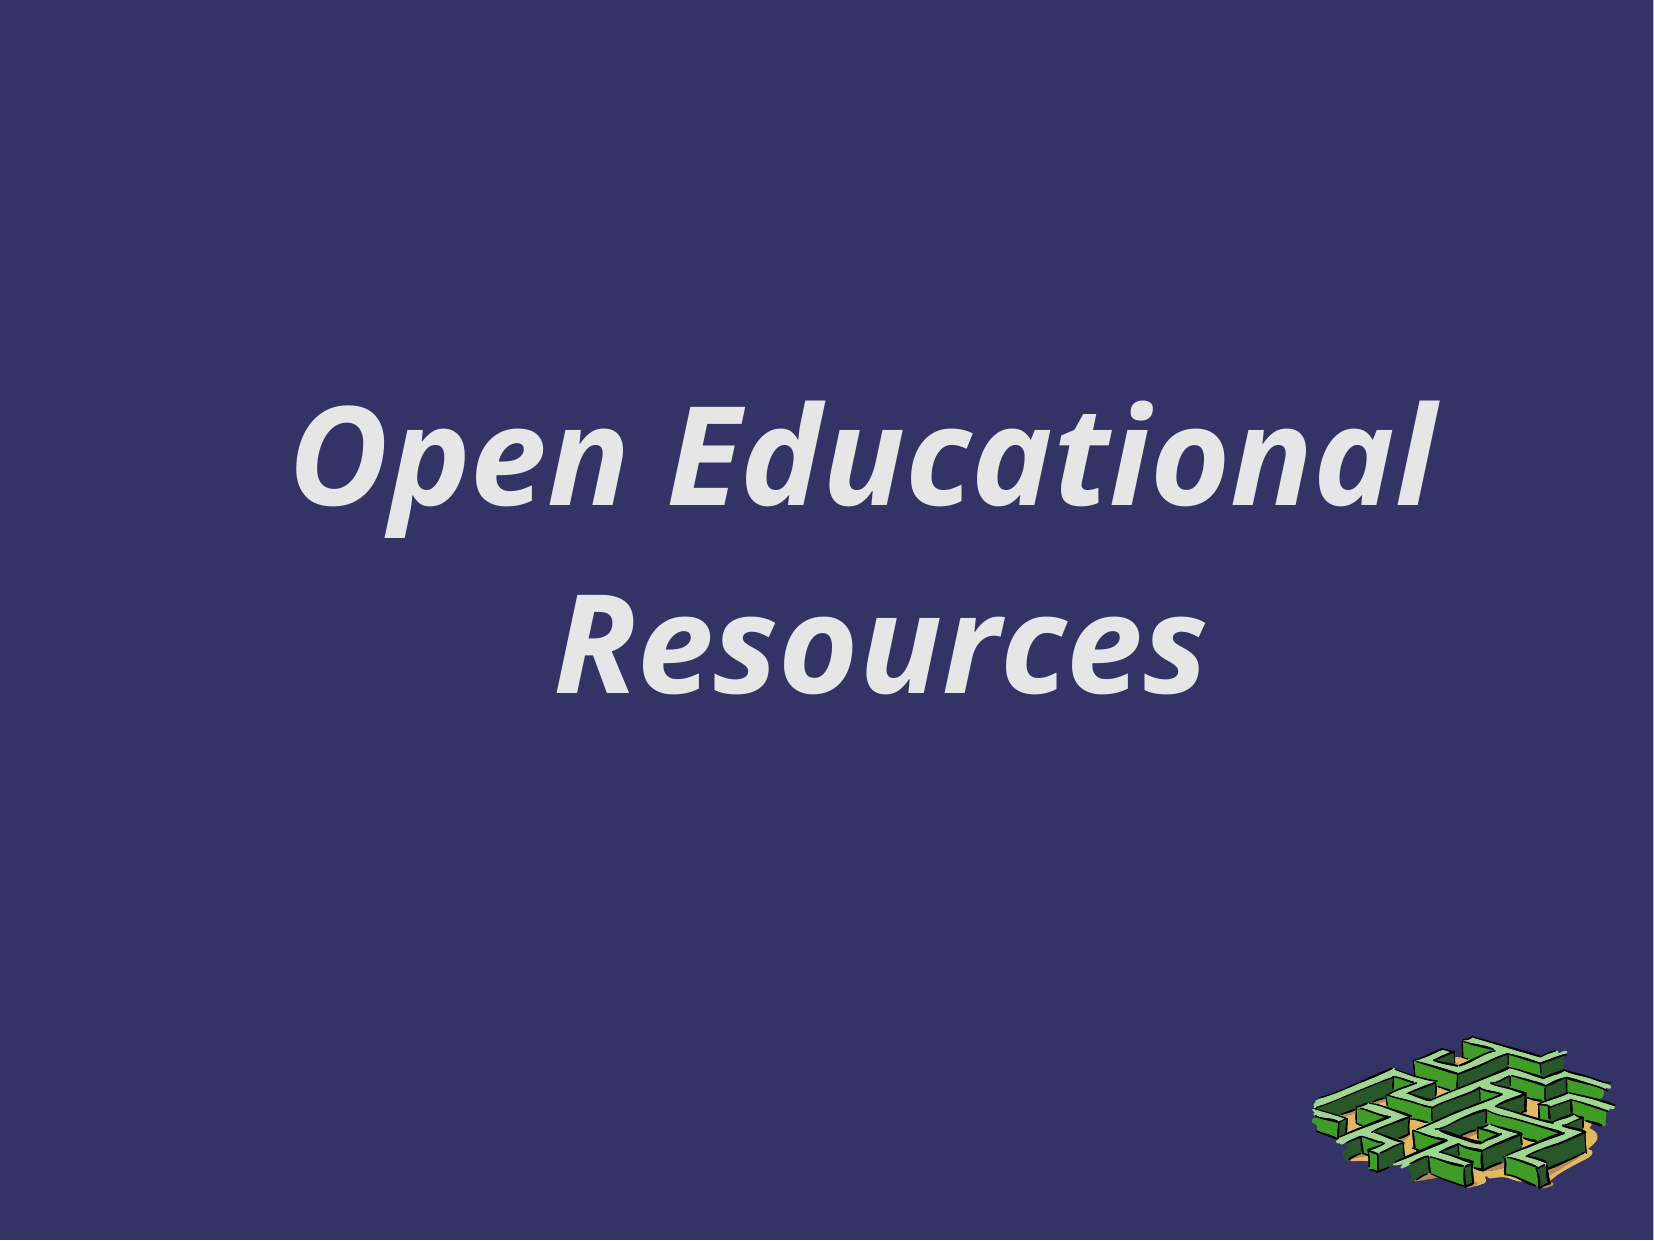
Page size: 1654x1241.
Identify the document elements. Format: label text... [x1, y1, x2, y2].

title Open Educational Resources [157, 354, 1570, 738]
